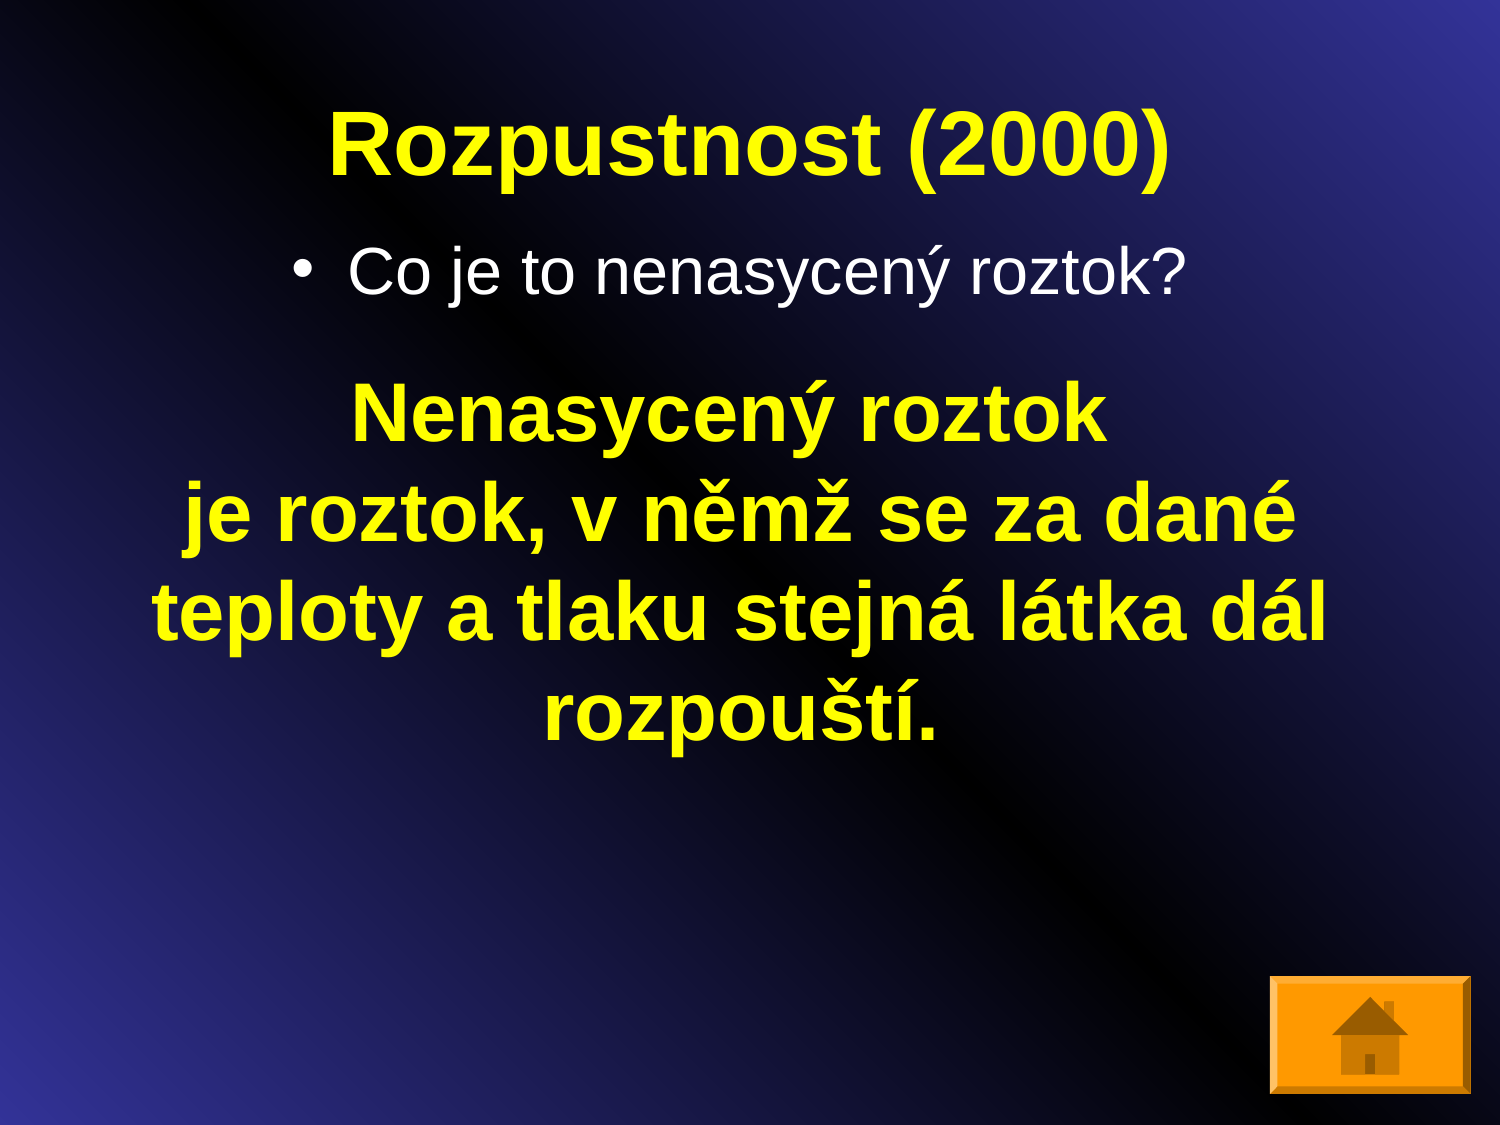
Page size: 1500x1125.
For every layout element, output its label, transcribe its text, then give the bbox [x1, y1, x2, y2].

list Co je to nenasycený roztok? [64, 220, 1415, 320]
title Rozpustnost (2000) [75, 45, 1426, 233]
text_box [1271, 976, 1471, 1094]
text_box Nenasycený roztok je roztok, v němž se za dané teploty a tlaku stejná látka dál rozpouští. [64, 349, 1418, 766]
